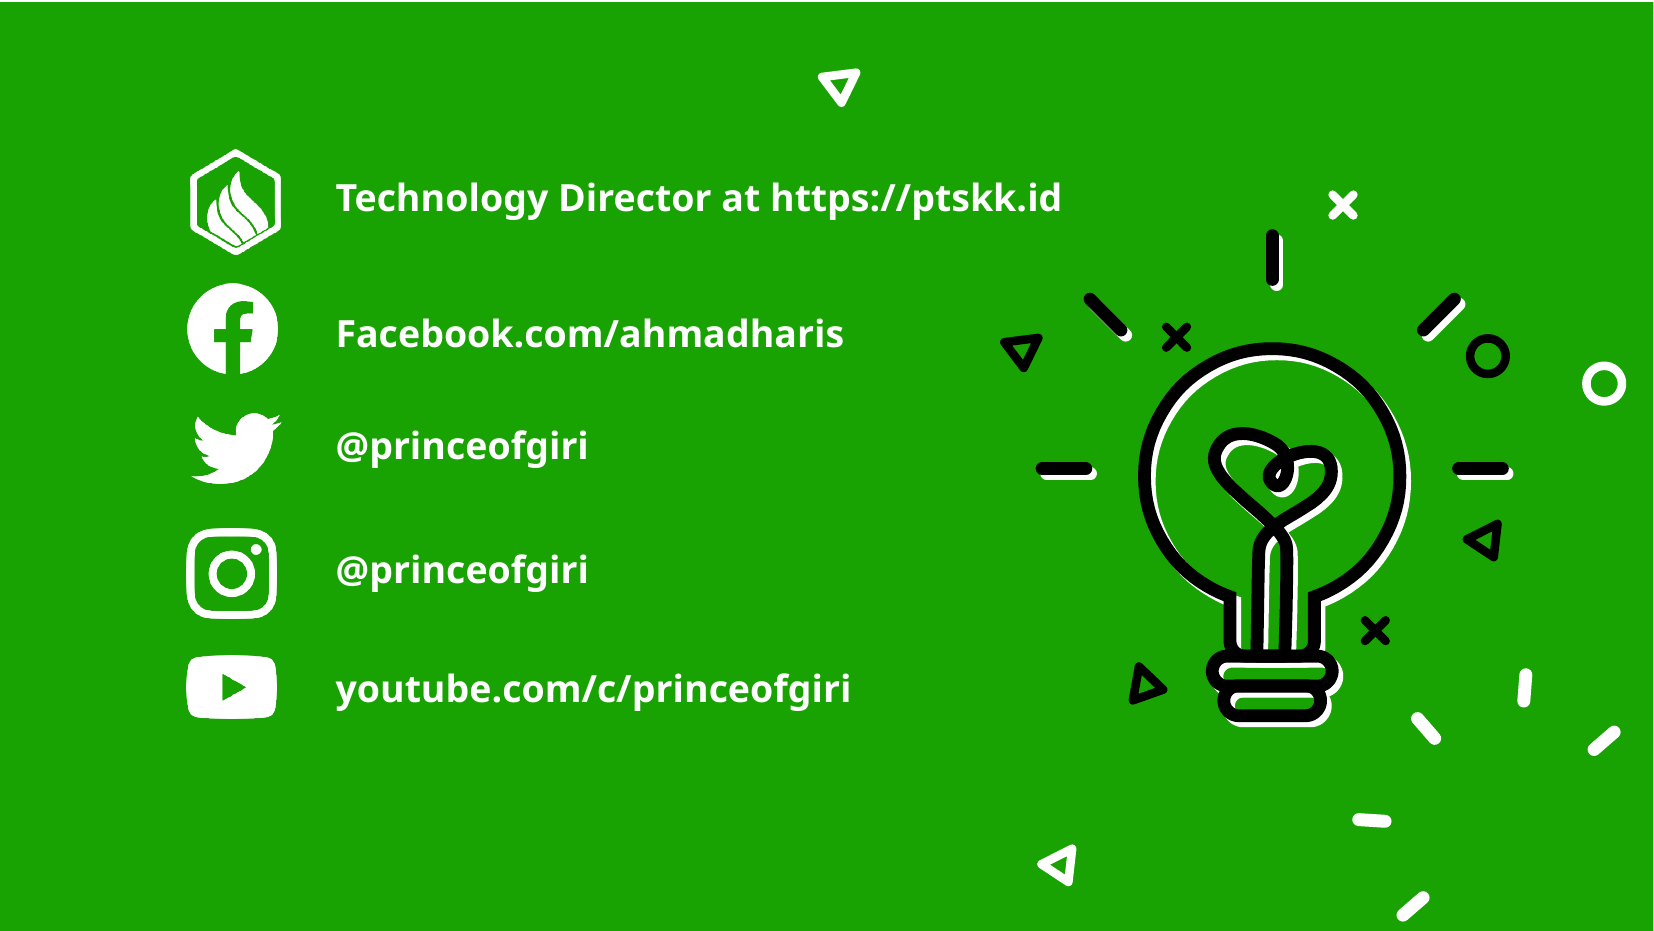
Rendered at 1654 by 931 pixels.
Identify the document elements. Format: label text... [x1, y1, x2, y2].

text_box @princeofgiri [320, 536, 602, 603]
text_box Facebook.com/ahmadharis [320, 300, 860, 366]
picture [187, 283, 278, 374]
picture [191, 413, 282, 485]
picture [186, 528, 277, 619]
picture [186, 655, 277, 719]
text_box Technology Director at https://ptskk.id [320, 164, 1079, 231]
picture [190, 149, 281, 255]
text_box youtube.com/c/princeofgiri [320, 654, 994, 738]
text_box @princeofgiri [320, 412, 602, 479]
text_box [0, 2, 1654, 931]
